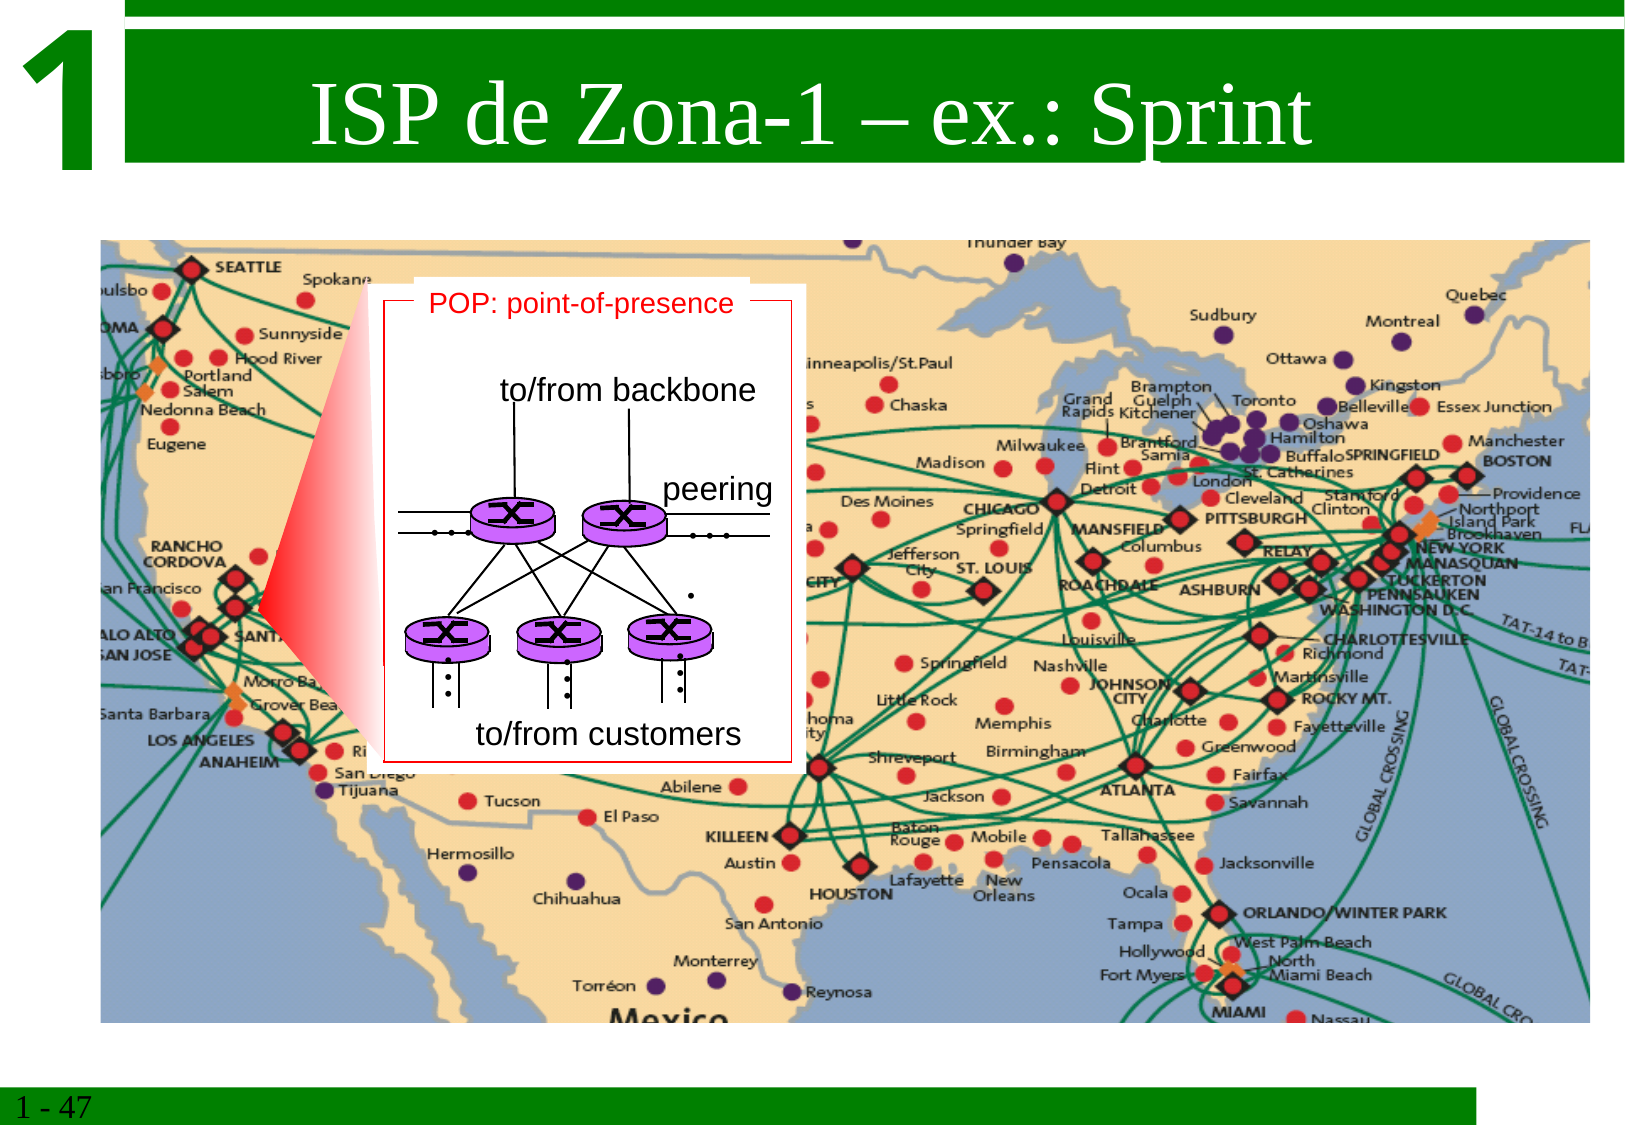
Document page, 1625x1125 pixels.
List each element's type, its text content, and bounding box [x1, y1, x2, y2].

text_box peering [647, 459, 789, 515]
text_box to/from customers [460, 704, 758, 761]
title ISP de Zona-1 – ex.: Sprint [81, 45, 1544, 233]
text_box …. [670, 480, 752, 616]
text_box POP: point-of-presence [413, 276, 750, 328]
text_box … [392, 655, 469, 718]
text_box [385, 301, 791, 761]
text_box … [411, 477, 475, 554]
text_box [258, 274, 807, 774]
text_box … [624, 651, 701, 714]
picture [100, 240, 1591, 1023]
text_box to/from backbone [475, 360, 772, 416]
text_box … [511, 657, 588, 719]
